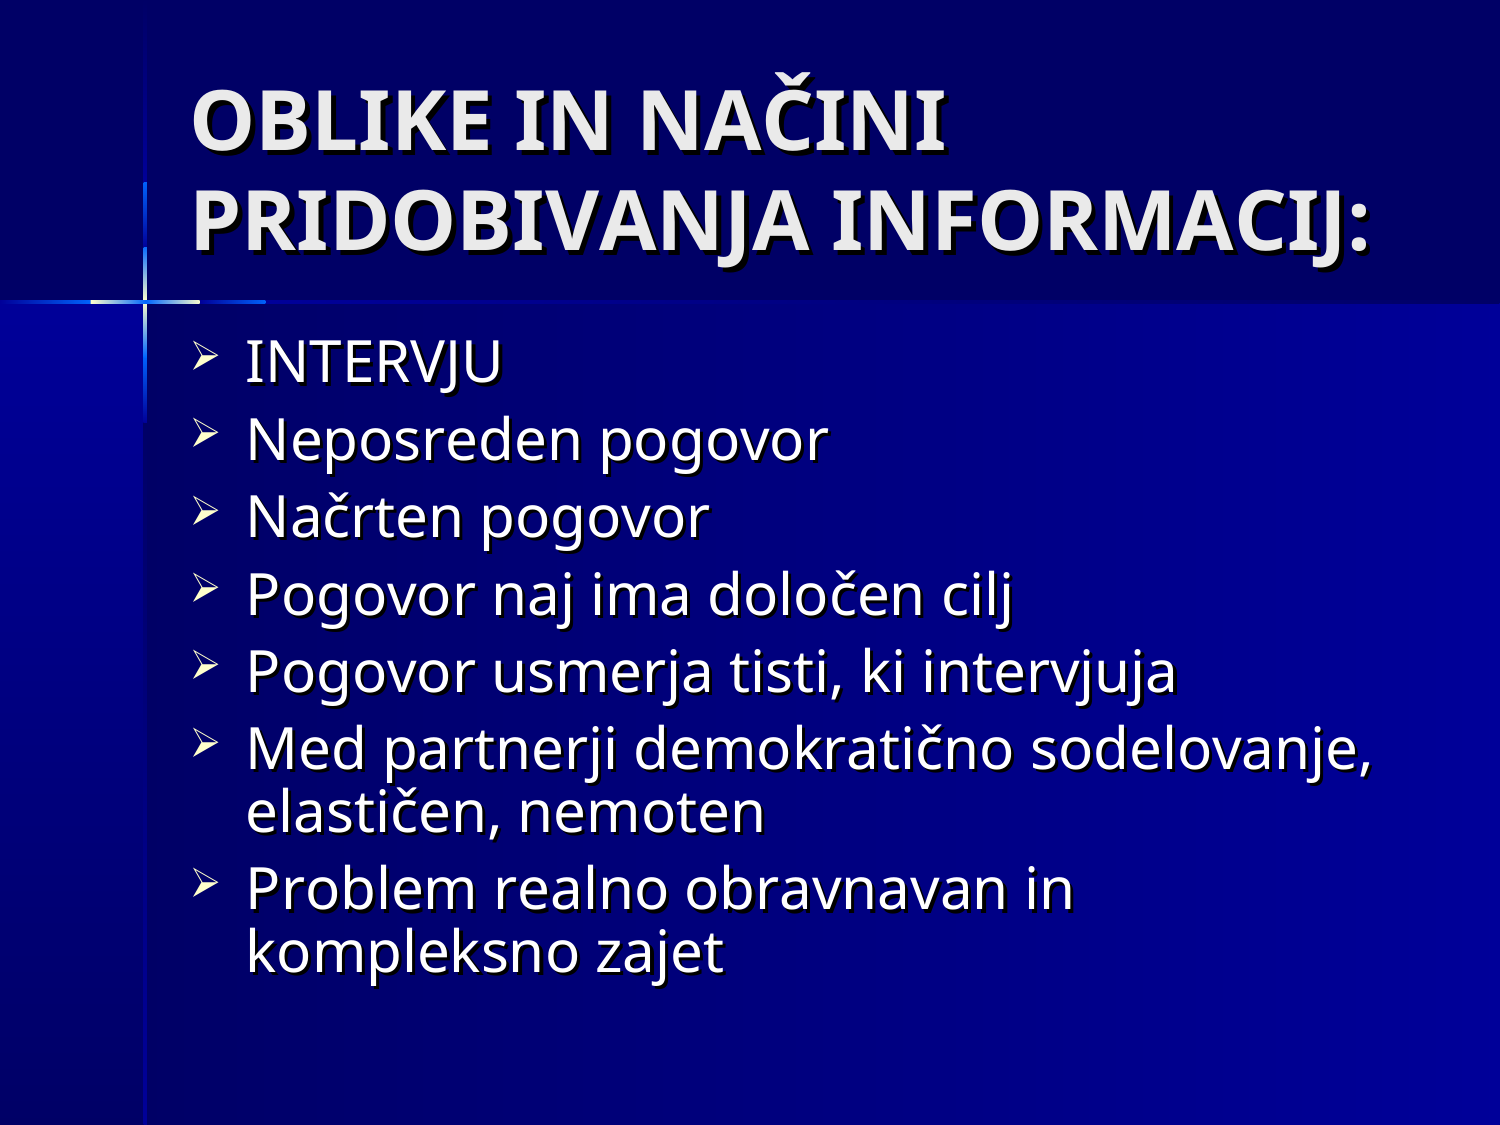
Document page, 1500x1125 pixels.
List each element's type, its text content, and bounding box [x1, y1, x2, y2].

title OBLIKE IN NAČINI PRIDOBIVANJA INFORMACIJ: [174, 49, 1413, 285]
list INTERVJU Neposreden pogovor Načrten pogovor Pogovor naj ima določen cilj Pogovor usmerja tisti, ki intervjuja Med partnerji demokratično sodelovanje, elastičen, nemoten Problem realno obravnavan in kompleksno zajet [174, 324, 1413, 1001]
